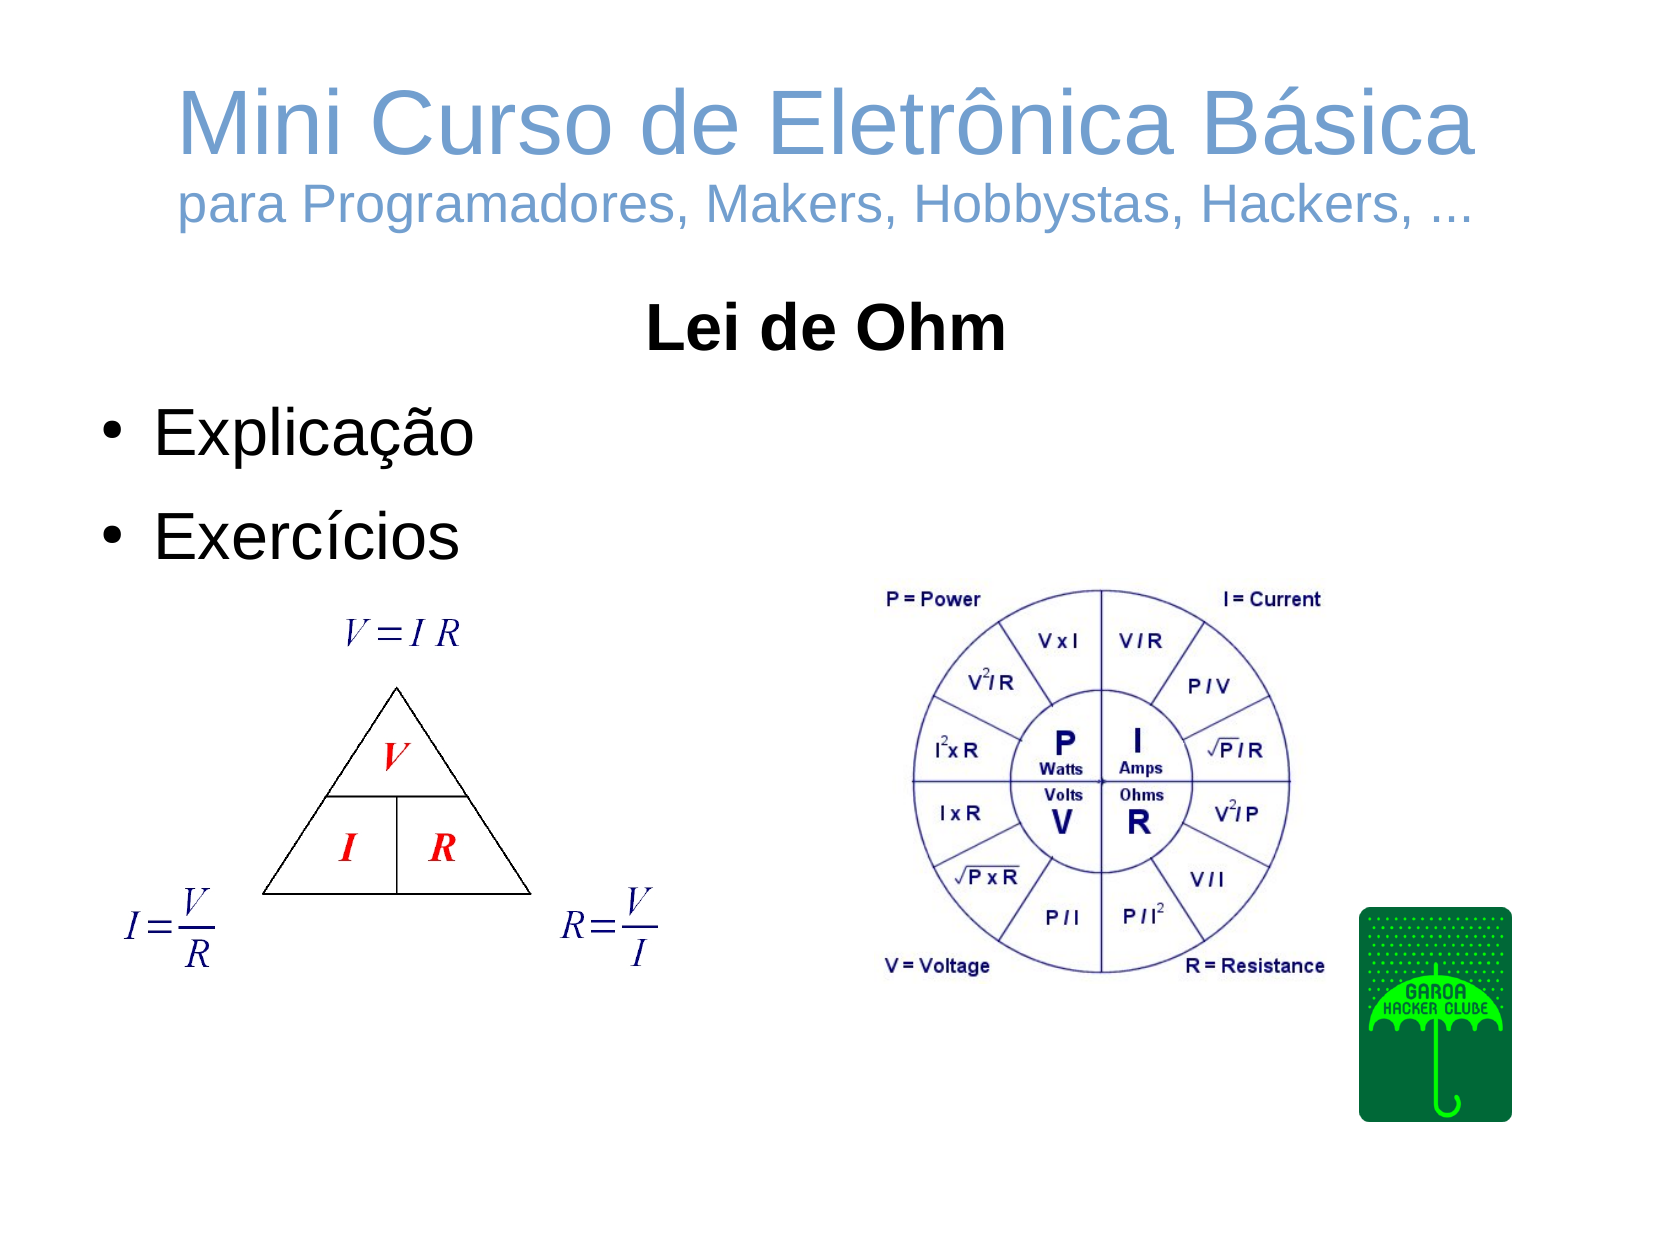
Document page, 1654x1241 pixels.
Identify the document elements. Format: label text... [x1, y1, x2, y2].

picture [874, 578, 1328, 984]
title Mini Curso de Eletrônica Básica para Programadores, Makers, Hobbystas, Hackers, ... [82, 49, 1571, 257]
picture [1359, 907, 1512, 1123]
picture [118, 614, 662, 969]
list Lei de Ohm Explicação Exercícios [82, 290, 1571, 1010]
